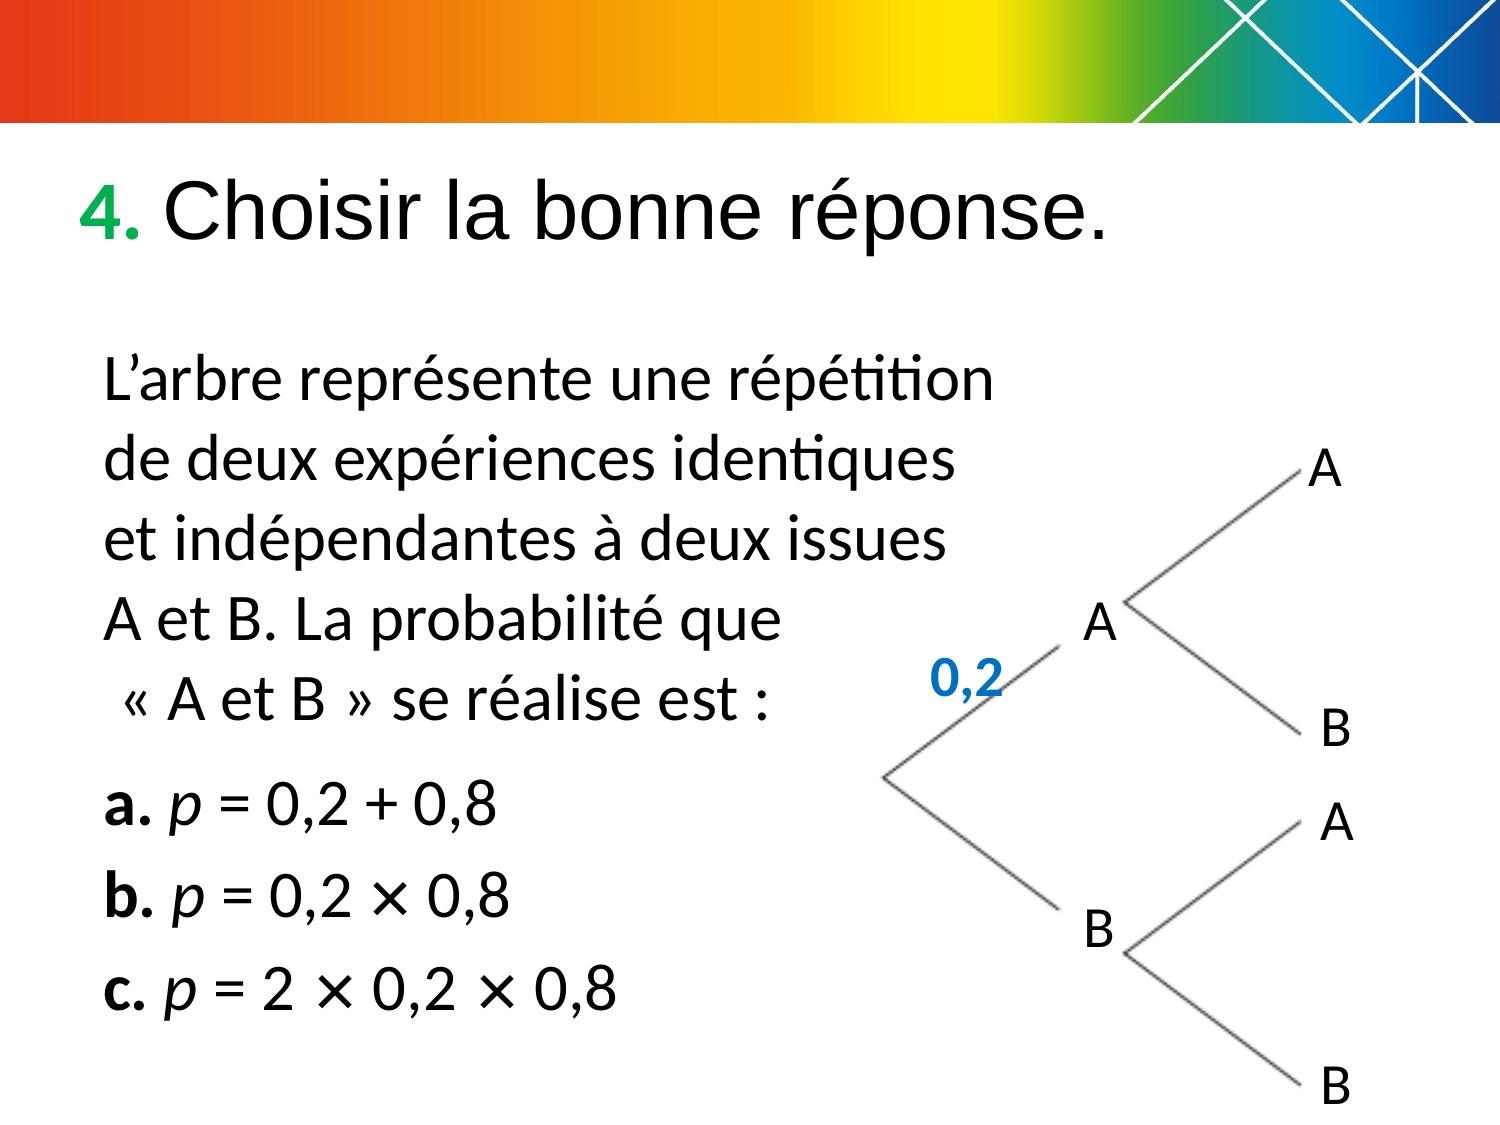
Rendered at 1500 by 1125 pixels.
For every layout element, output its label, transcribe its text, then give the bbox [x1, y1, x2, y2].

picture [1340, 0, 1500, 123]
text_box A [1069, 574, 1164, 660]
picture [832, 1031, 1400, 1125]
text_box B [1069, 881, 1164, 967]
picture [0, 0, 1358, 123]
text_box A [1293, 420, 1388, 506]
title 4. Choisir la bonne réponse. [64, 148, 1477, 290]
text_box A [1305, 774, 1400, 860]
text_box B [1305, 680, 1400, 766]
text_box B [1305, 1039, 1400, 1124]
text_box 0,2 [915, 630, 1046, 716]
text_box L’arbre représente une répétition de deux expériences identiques et indépendantes à deux issues A et B. La probabilité que « A et B » se réalise est : a. p = 0,2 + 0,8 b. p = 0,2 × 0,8 c. p = 2 × 0,2 × 0,8 [88, 326, 1424, 1031]
